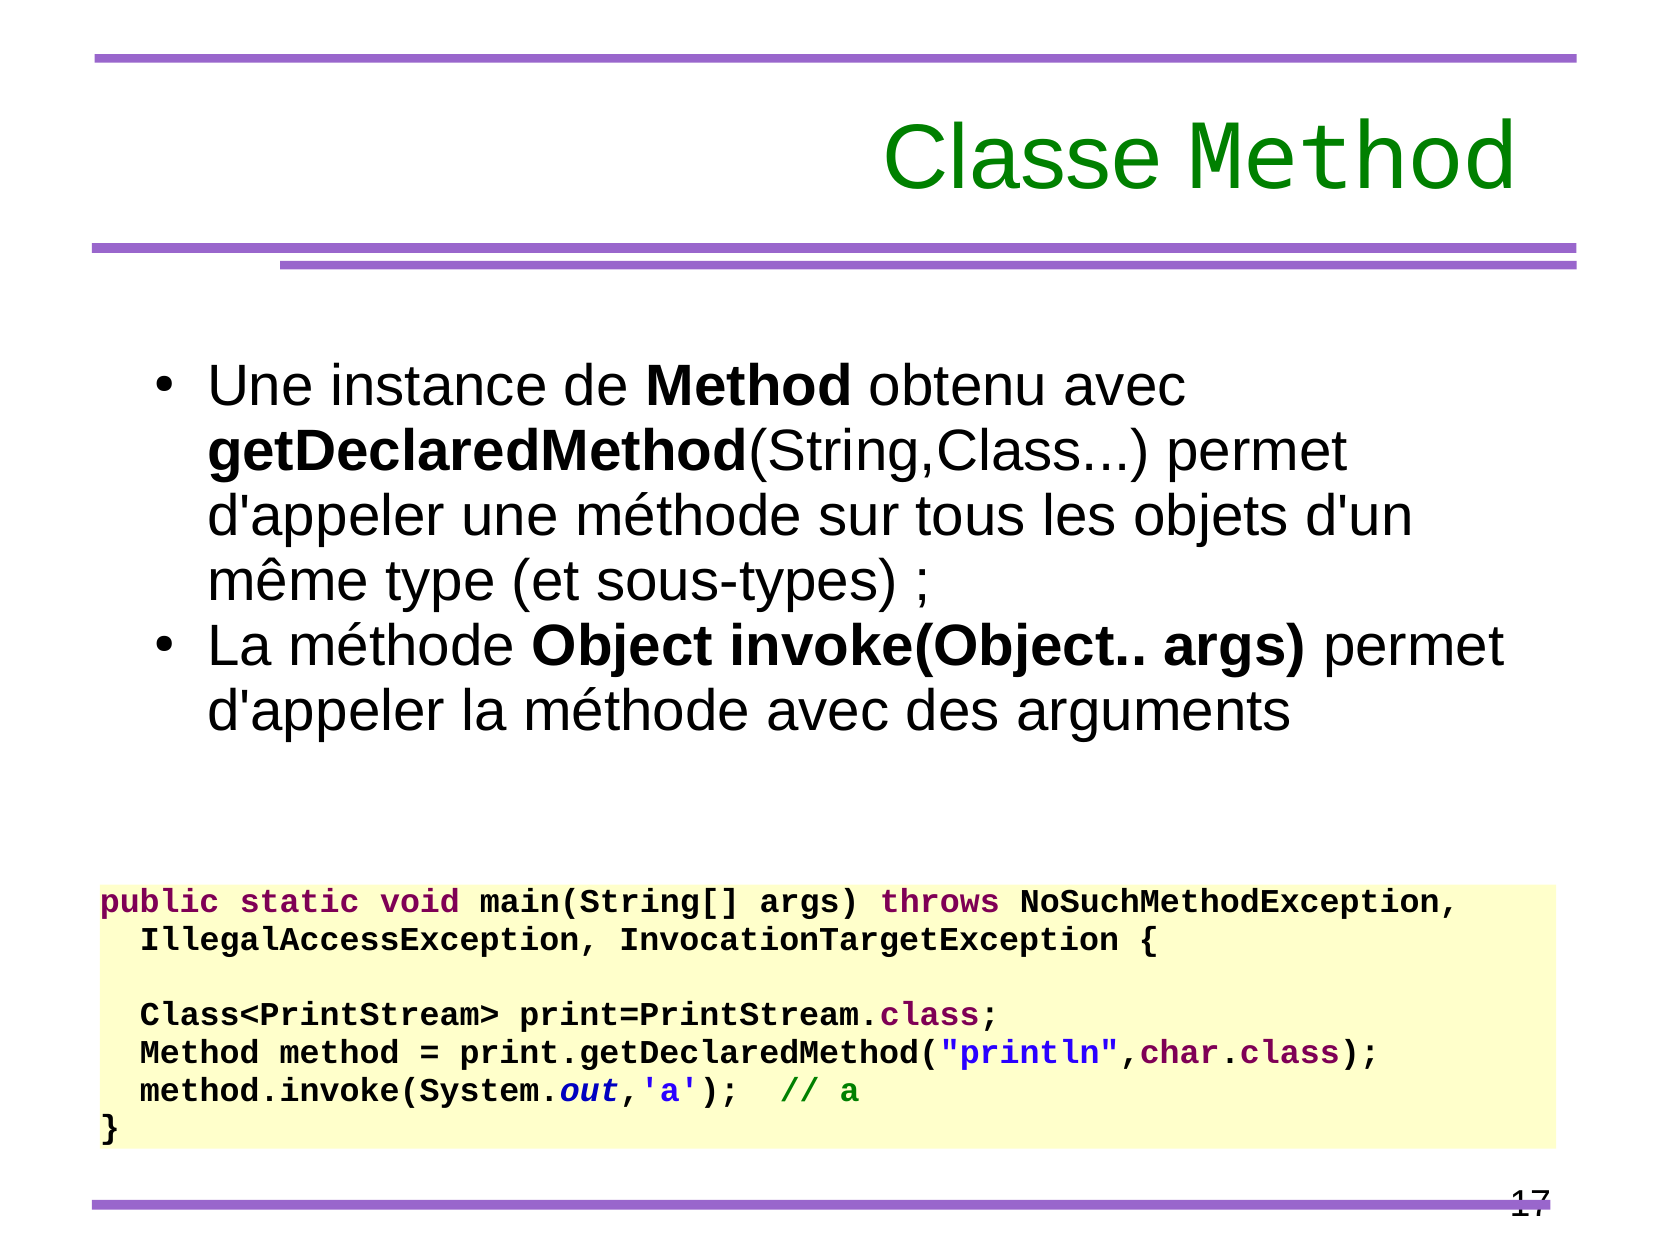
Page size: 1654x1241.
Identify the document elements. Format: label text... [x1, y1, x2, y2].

text_box public static void main(String[] args) throws NoSuchMethodException, IllegalAccessException, InvocationTargetException { Class<PrintStream> print=PrintStream.class; Method method = print.getDeclaredMethod("println",char.class); method.invoke(System.out,'a'); // a } [99, 884, 1557, 1149]
list Une instance de Method obtenu avec getDeclaredMethod(String,Class...) permet d'appeler une méthode sur tous les objets d'un même type (et sous-types) ; La méthode Object invoke(Object.. args) permet d'appeler la méthode avec des arguments [121, 344, 1534, 790]
title Classe Method [121, 42, 1534, 265]
